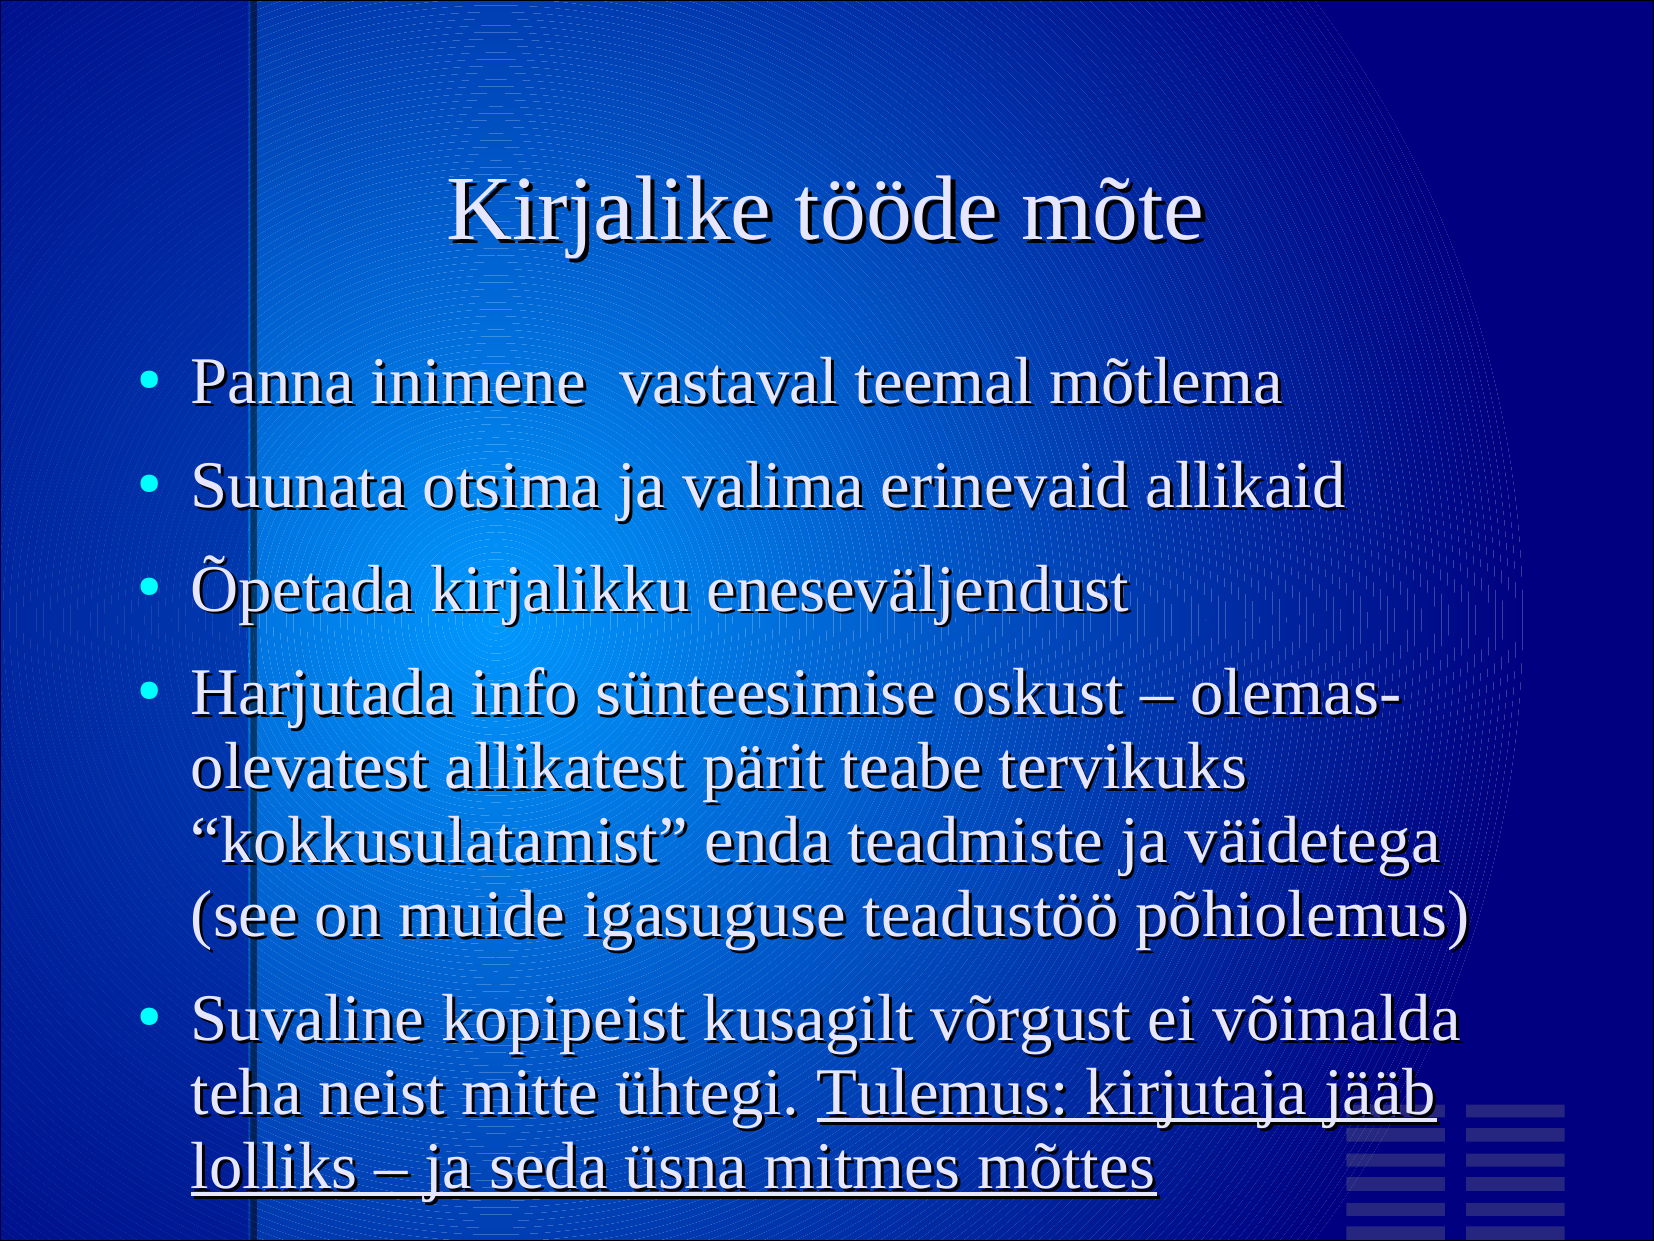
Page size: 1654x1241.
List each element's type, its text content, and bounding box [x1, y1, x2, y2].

list Panna inimene vastaval teemal mõtlema Suunata otsima ja valima erinevaid allikaid Õpetada kirjalikku eneseväljendust Harjutada info sünteesimise oskust – olemas-olevatest allikatest pärit teabe tervikuks “kokkusulatamist” enda teadmiste ja väidetega (see on muide igasuguse teadustöö põhiolemus) Suvaline kopipeist kusagilt võrgust ei võimalda teha neist mitte ühtegi. Tulemus: kirjutaja jääb lolliks – ja seda üsna mitmes mõttes [119, 344, 1533, 1204]
title Kirjalike tööde mõte [119, 112, 1533, 305]
